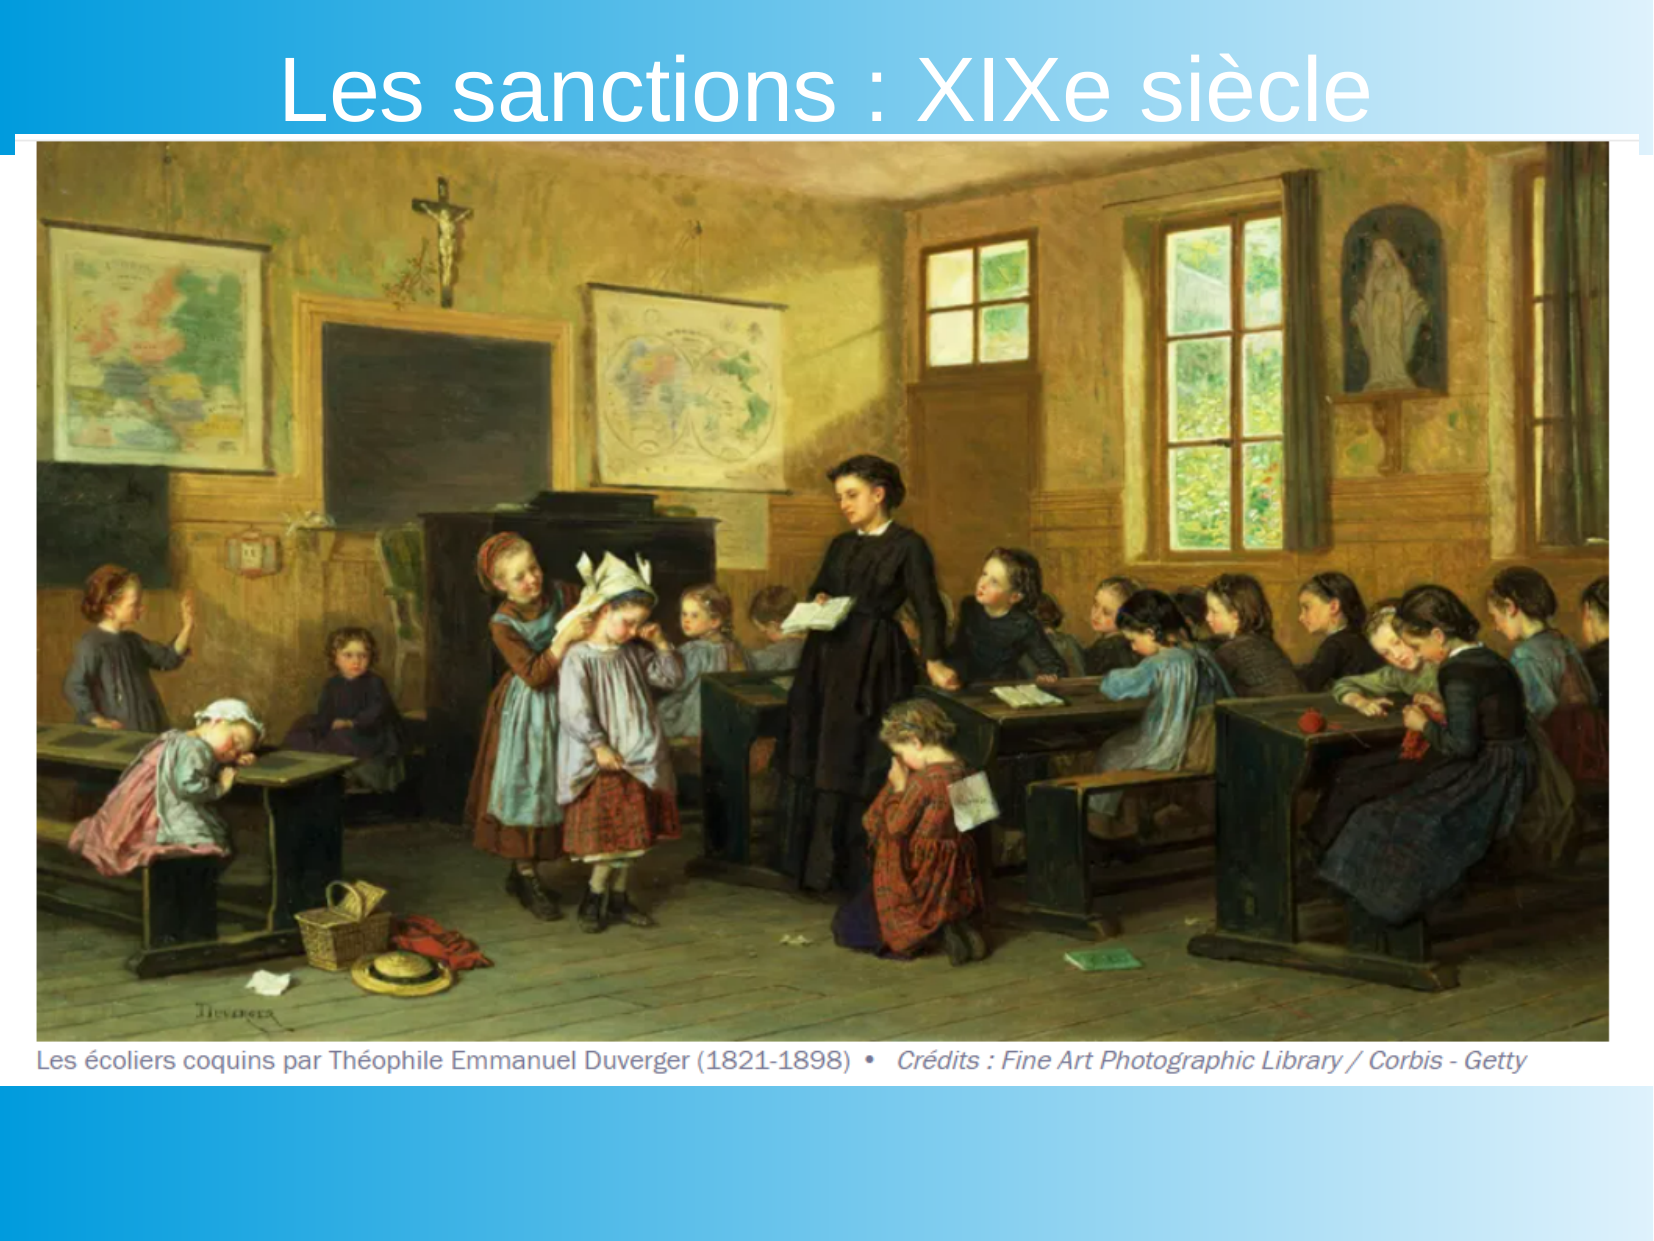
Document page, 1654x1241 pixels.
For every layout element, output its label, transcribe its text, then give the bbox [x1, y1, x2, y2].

picture [15, 134, 1639, 1080]
text_box Les sanctions : XIXe siècle [82, 30, 1571, 135]
